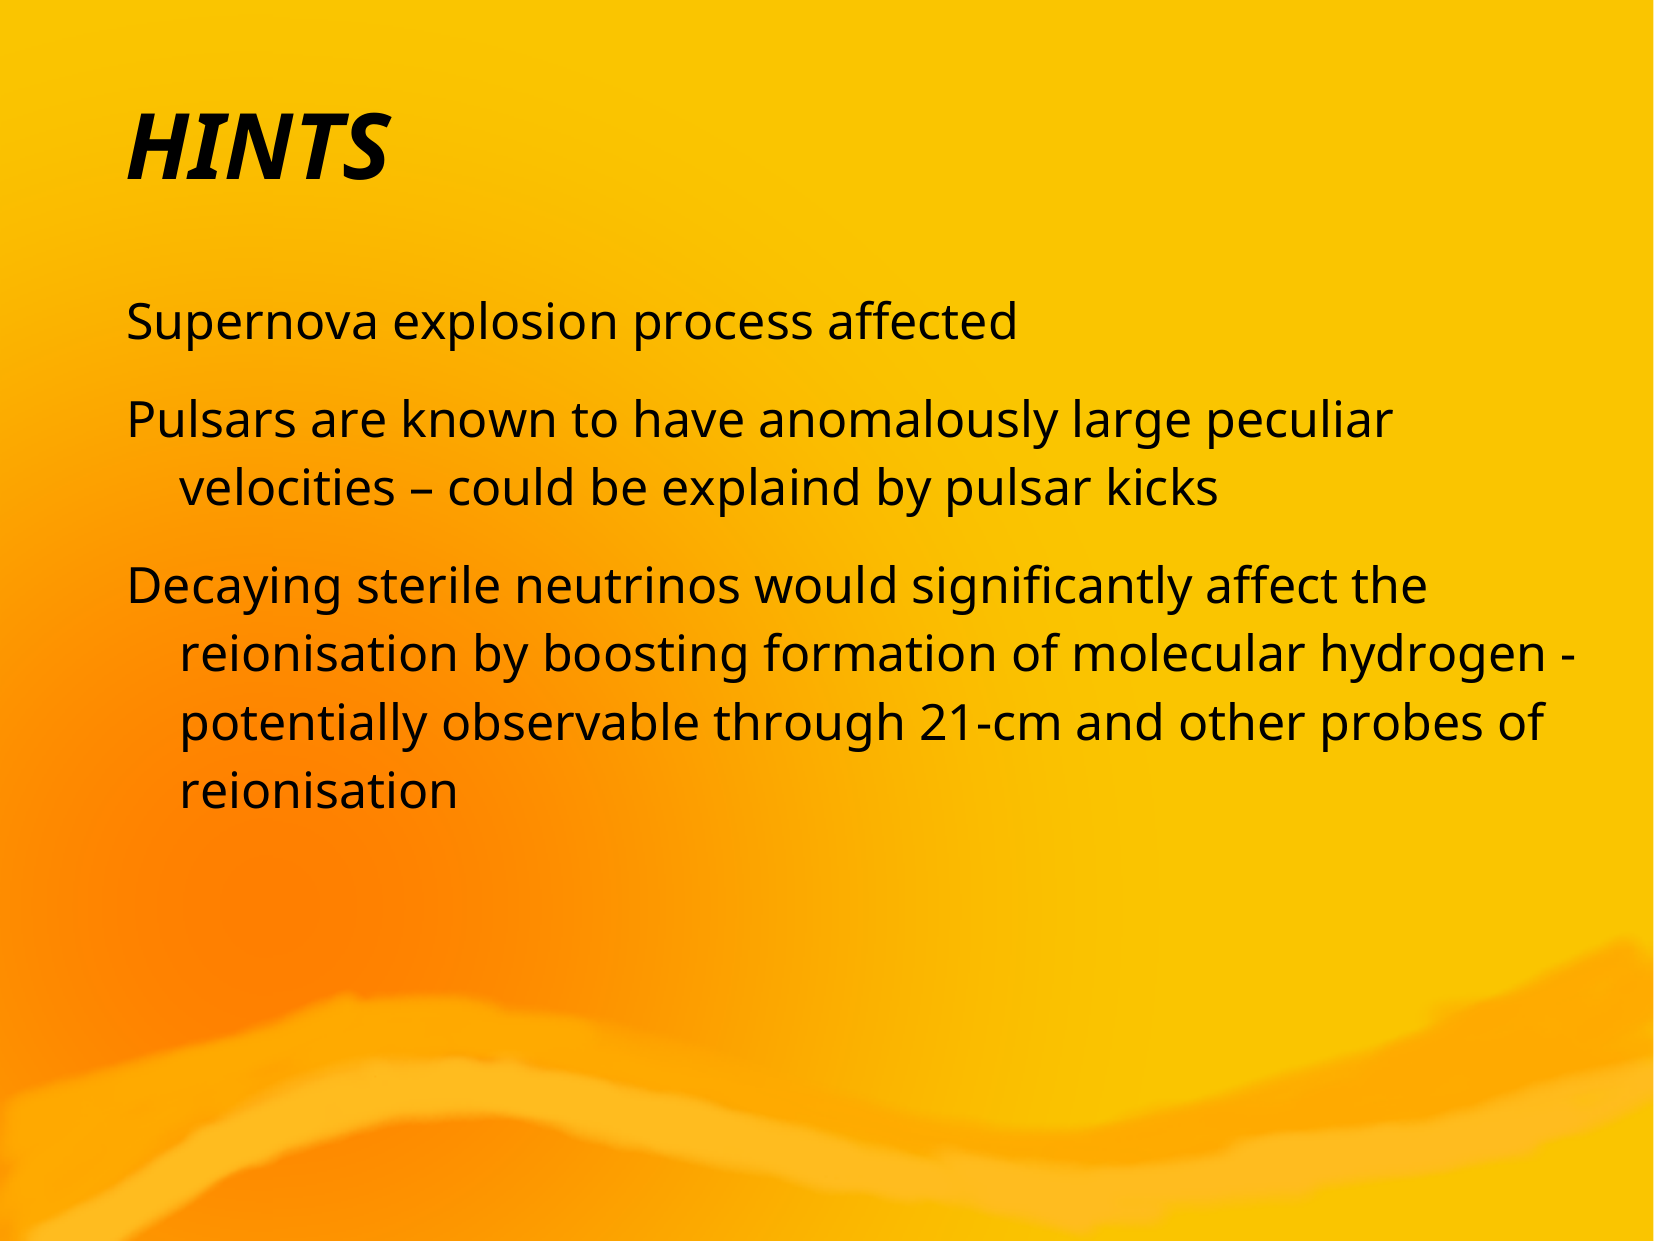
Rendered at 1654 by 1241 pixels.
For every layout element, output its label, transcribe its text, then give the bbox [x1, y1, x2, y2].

list Supernova explosion process affected Pulsars are known to have anomalously large peculiar velocities – could be explaind by pulsar kicks Decaying sterile neutrinos would significantly affect the reionisation by boosting formation of molecular hydrogen - potentially observable through 21-cm and other probes of reionisation [108, 286, 1595, 1214]
title HINTS [125, 0, 1538, 286]
picture [0, 0, 1654, 1241]
